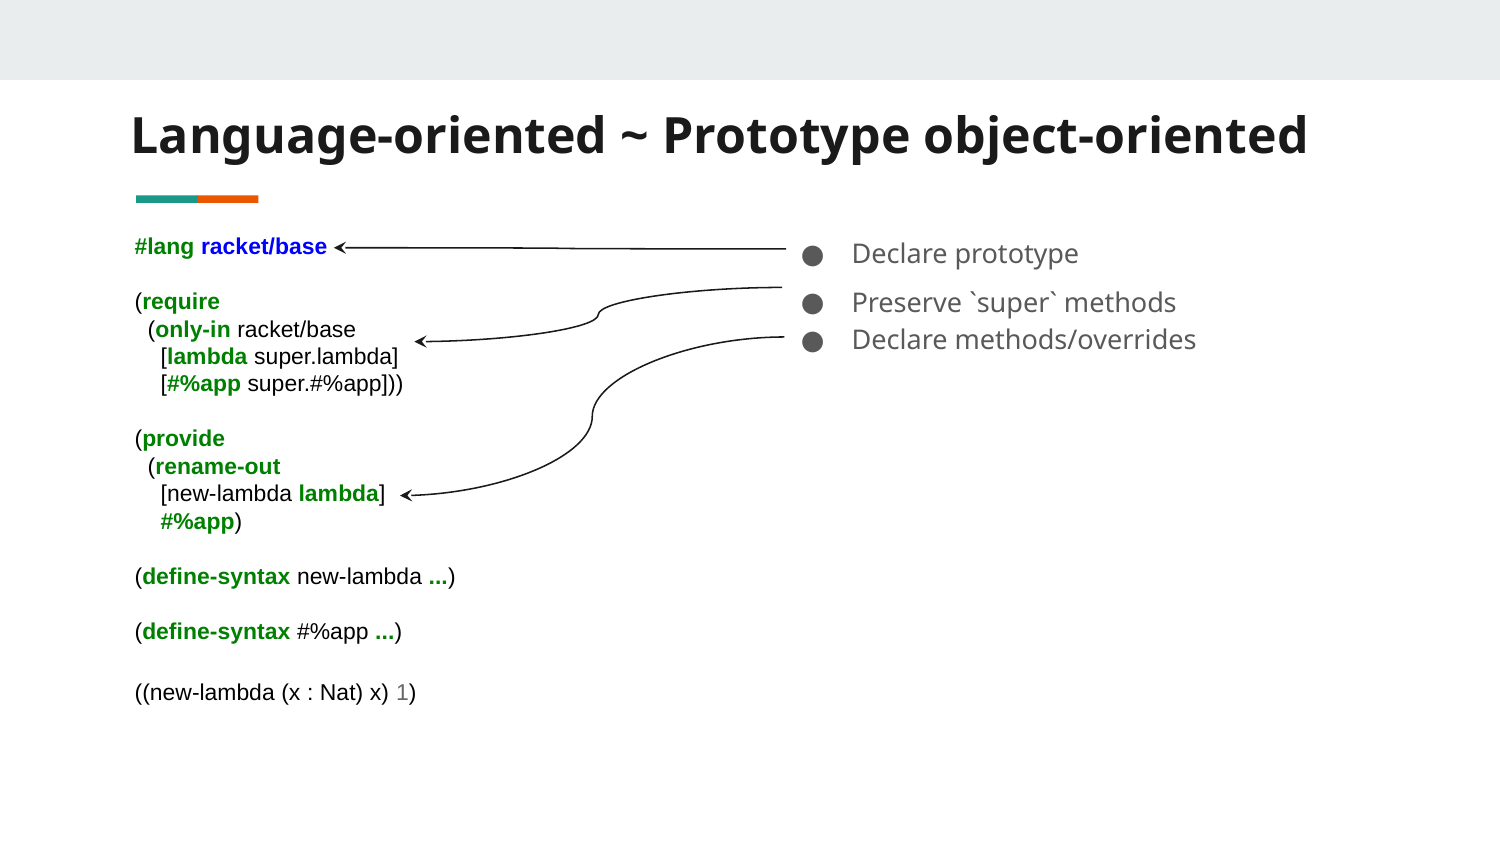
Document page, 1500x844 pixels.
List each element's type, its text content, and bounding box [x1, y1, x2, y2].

list Declare prototype Preserve `super` methods Declare methods/overrides [761, 216, 1381, 712]
list #lang racket/base (require (only-in racket/base [lambda super.lambda] [#%app super.#%app])) (provide (rename-out [new-lambda lambda] #%app) (define-syntax new-lambda ...) (define-syntax #%app ...) ((new-lambda (x : Nat) x) 1) [119, 216, 739, 712]
title Language-oriented ~ Prototype object-oriented [119, 93, 1381, 182]
